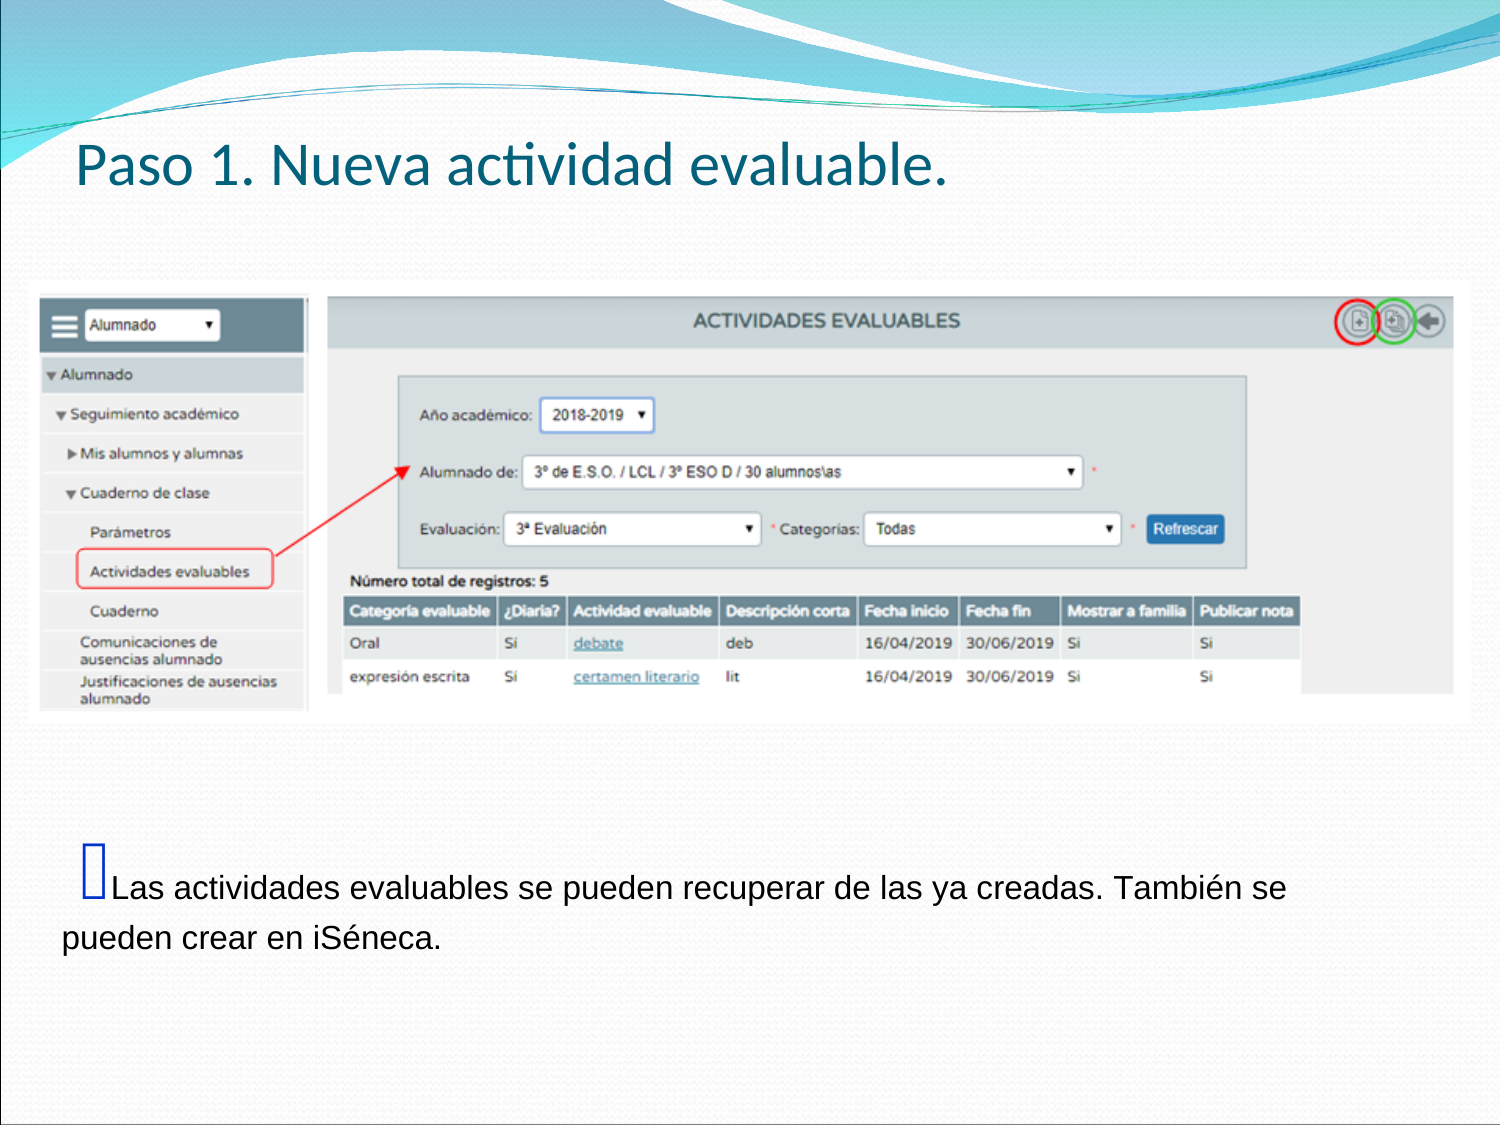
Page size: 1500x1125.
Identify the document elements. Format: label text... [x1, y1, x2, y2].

text_box Las actividades evaluables se pueden recuperar de las ya creadas. También se pueden crear en iSéneca. [46, 808, 1418, 964]
picture [0, 0, 1500, 1125]
title Paso 1. Nueva actividad evaluable. [75, 115, 1426, 188]
